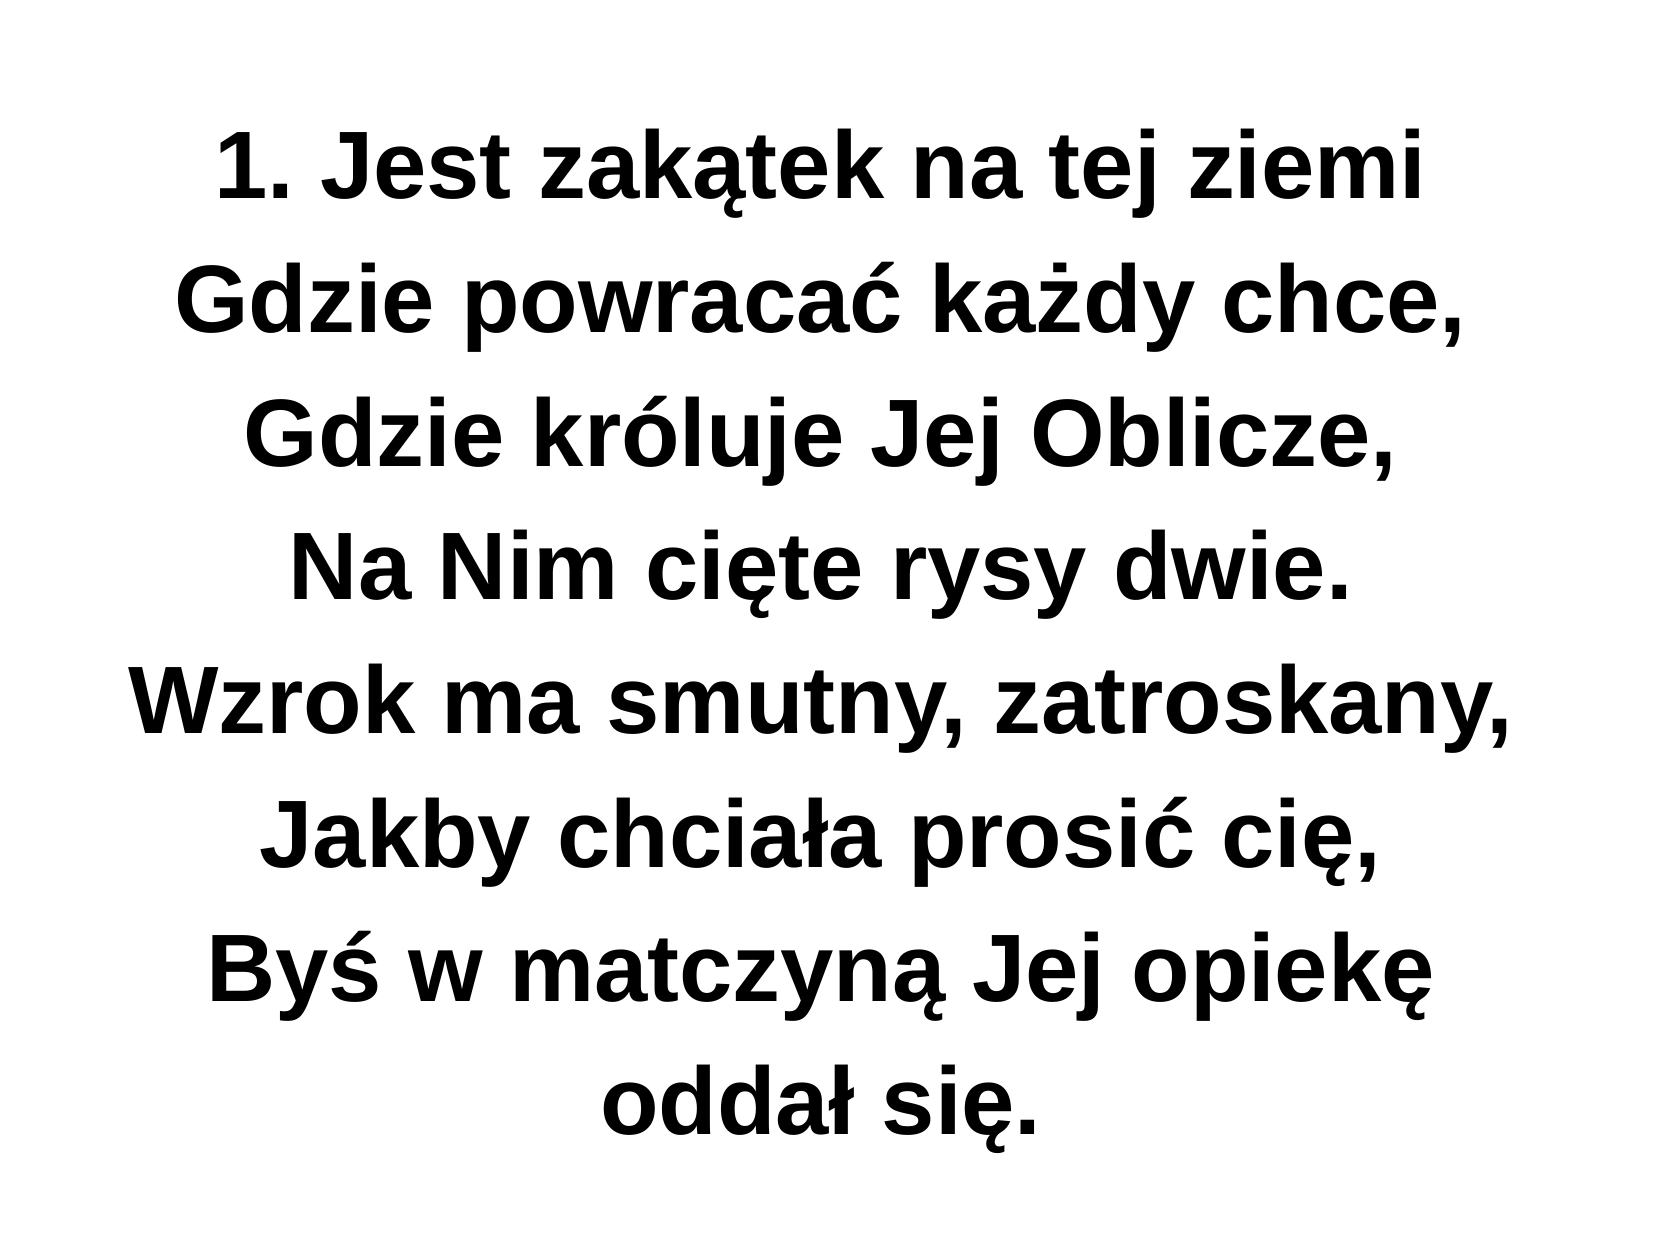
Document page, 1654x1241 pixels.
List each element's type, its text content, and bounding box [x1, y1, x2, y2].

subtitle 1. Jest zakątek na tej ziemi Gdzie powracać każdy chce, Gdzie króluje Jej Oblicze, Na Nim cięte rysy dwie. Wzrok ma smutny, zatroskany, Jakby chciała prosić cię, Byś w matczyną Jej opiekę oddał się. [0, 0, 1642, 1241]
